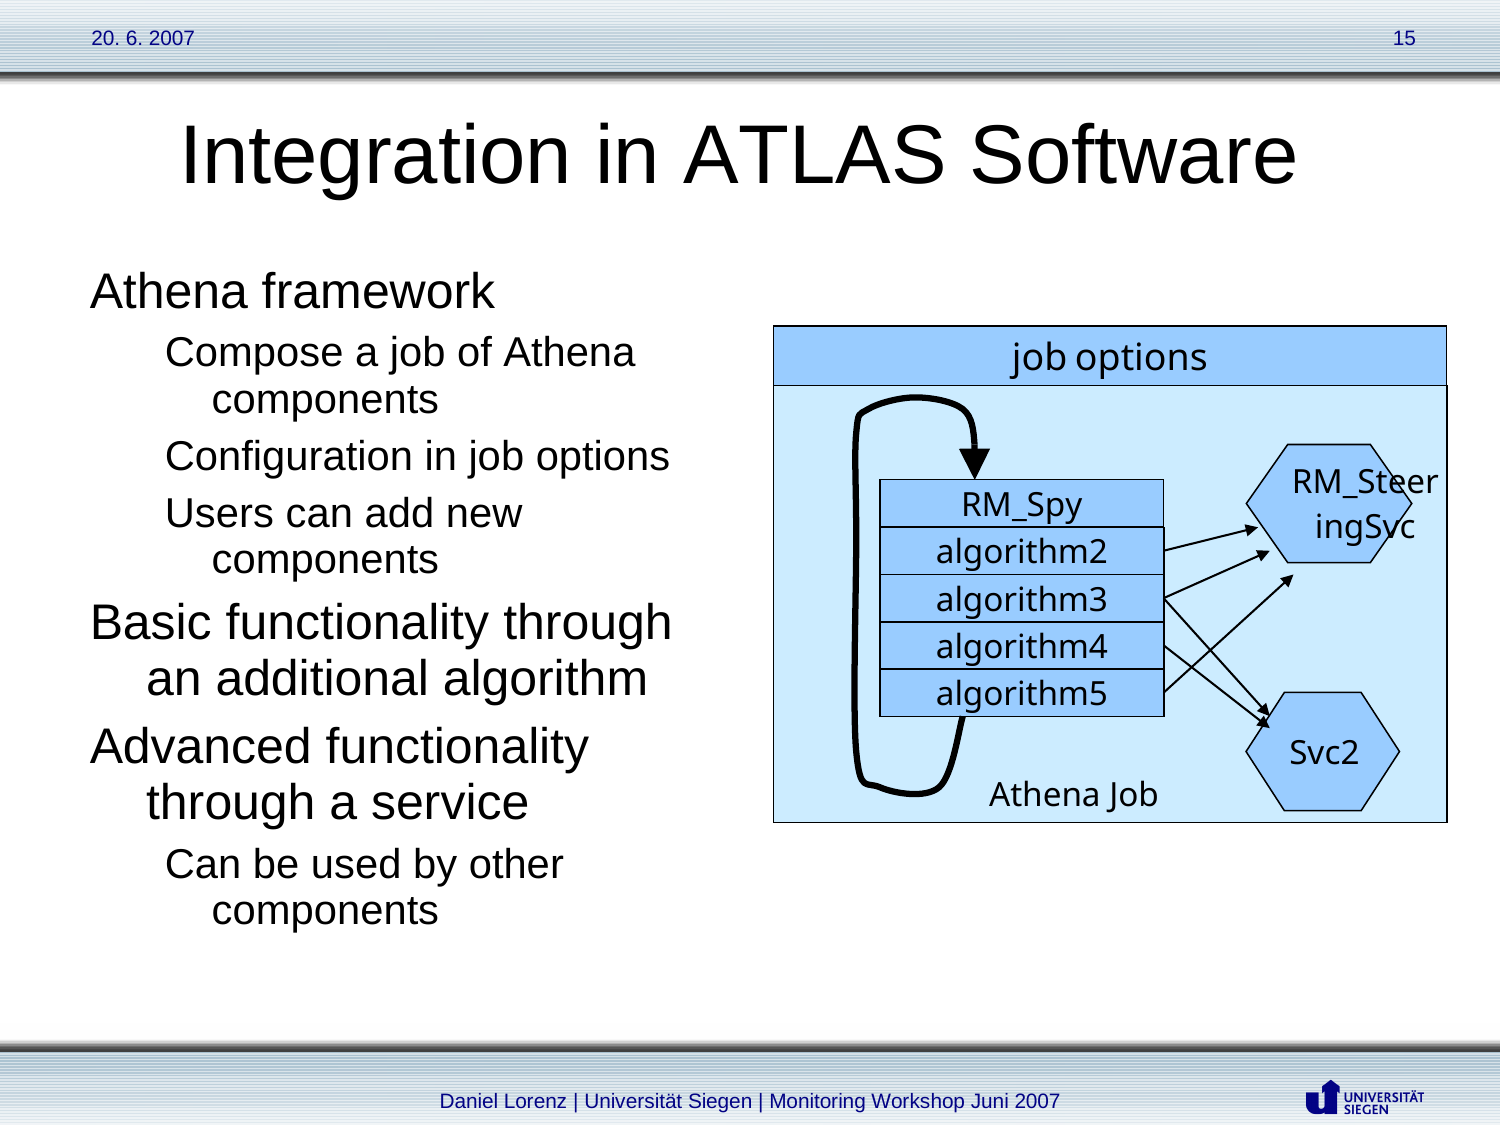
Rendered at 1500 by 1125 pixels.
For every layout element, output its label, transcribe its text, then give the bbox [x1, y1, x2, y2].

text_box [773, 385, 1448, 823]
text_box Athena framework Compose a job of Athena components Configuration in job options Users can add new components Basic functionality through an additional algorithm Advanced functionality through a service Can be used by other components [75, 255, 738, 1083]
text_box Athena Job [974, 763, 1175, 825]
picture [0, 0, 1500, 102]
picture [0, 1023, 1500, 1125]
text_box algorithm2 [880, 527, 1164, 574]
text_box job options [773, 326, 1447, 386]
text_box algorithm5 [880, 669, 1164, 717]
text_box algorithm4 [880, 621, 1164, 669]
text_box Svc2 [1246, 692, 1400, 811]
title Integration in ATLAS Software [76, 90, 1425, 221]
text_box algorithm3 [880, 574, 1164, 621]
text_box RM_Steer ingSvc [1246, 444, 1412, 563]
text_box RM_Spy [879, 479, 1164, 528]
